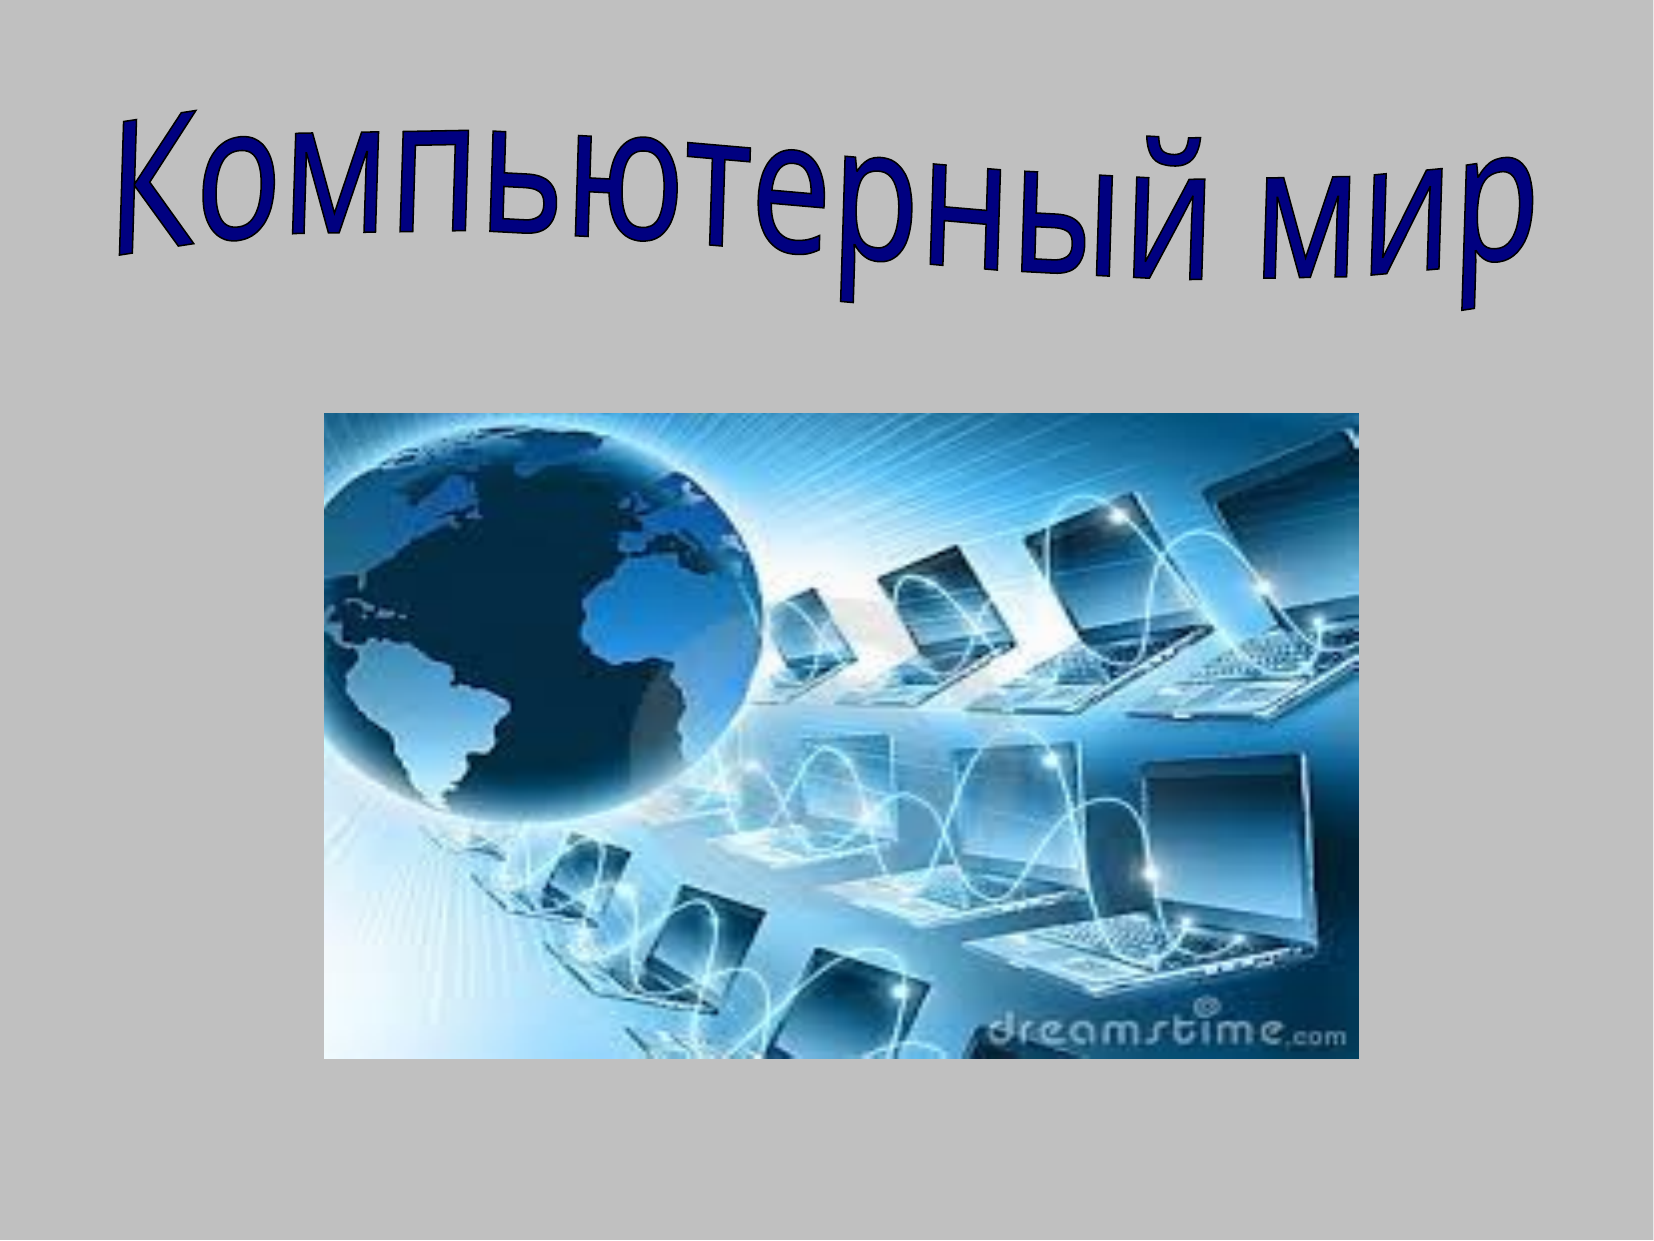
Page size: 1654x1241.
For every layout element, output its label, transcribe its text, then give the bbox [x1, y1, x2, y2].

text_box Компьютерный мир [758, 149, 825, 255]
text_box Компьютерный мир [1133, 177, 1205, 280]
text_box Компьютерный мир [840, 156, 912, 303]
text_box Компьютерный мир [575, 135, 678, 242]
text_box Компьютерный мир [292, 131, 379, 234]
text_box Компьютерный мир [1263, 176, 1350, 279]
text_box Компьютерный мир [930, 163, 1001, 271]
text_box Компьютерный мир [119, 110, 196, 256]
picture [1349, 481, 1359, 488]
picture [324, 413, 1359, 1059]
text_box Компьютерный мир [1461, 157, 1533, 311]
text_box Компьютерный мир [687, 142, 751, 247]
picture [1195, 1052, 1221, 1059]
text_box Компьютерный мир [489, 131, 557, 234]
text_box Компьютерный мир [203, 136, 275, 241]
text_box Компьютерный мир [400, 130, 469, 232]
text_box Компьютерный мир [1371, 168, 1443, 276]
text_box Компьютерный мир [1021, 171, 1085, 274]
text_box Компьютерный мир [1146, 136, 1201, 167]
text_box Компьютерный мир [1096, 175, 1113, 277]
